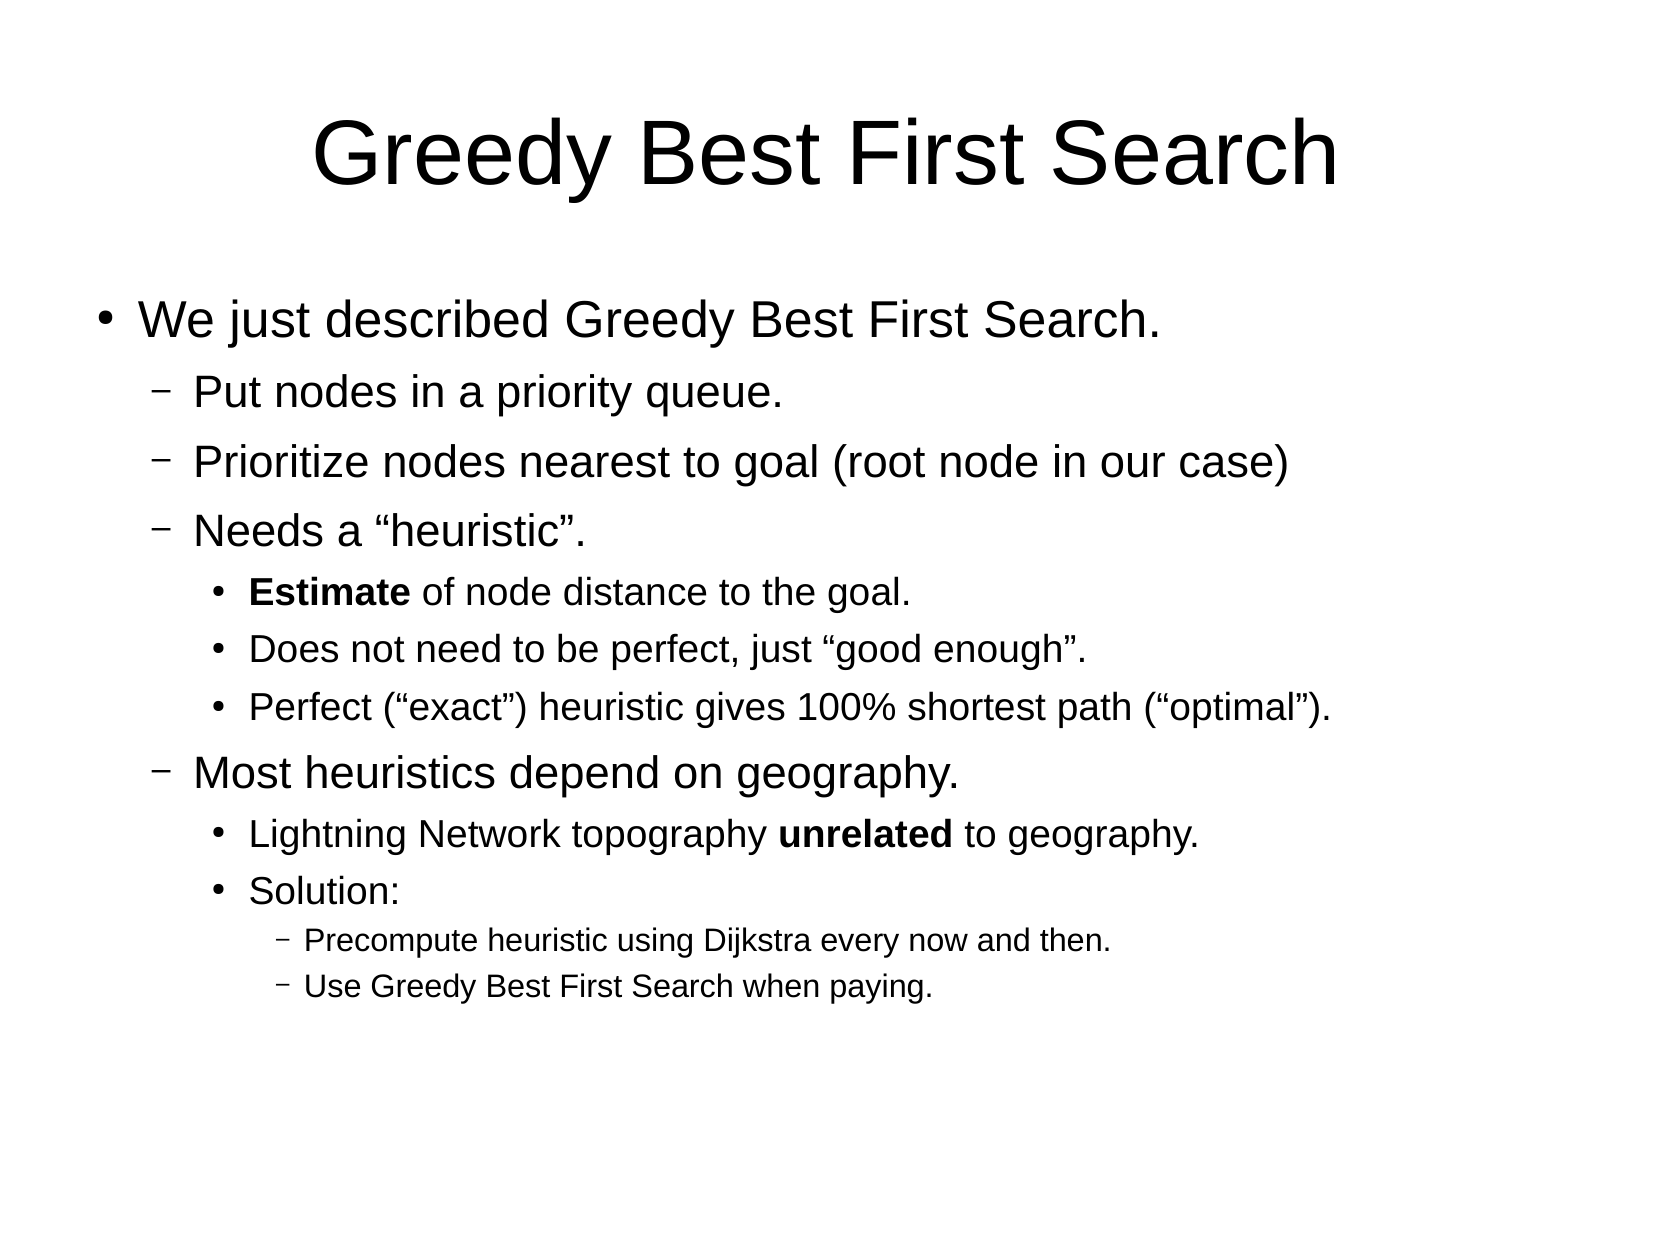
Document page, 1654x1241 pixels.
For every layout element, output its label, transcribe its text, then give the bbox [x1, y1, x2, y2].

list We just described Greedy Best First Search. Put nodes in a priority queue. Prioritize nodes nearest to goal (root node in our case) Needs a “heuristic”. Estimate of node distance to the goal. Does not need to be perfect, just “good enough”. Perfect (“exact”) heuristic gives 100% shortest path (“optimal”). Most heuristics depend on geography. Lightning Network topography unrelated to geography. Solution: Precompute heuristic using Dijkstra every now and then. Use Greedy Best First Search when paying. [82, 290, 1571, 1010]
title Greedy Best First Search [82, 49, 1571, 257]
